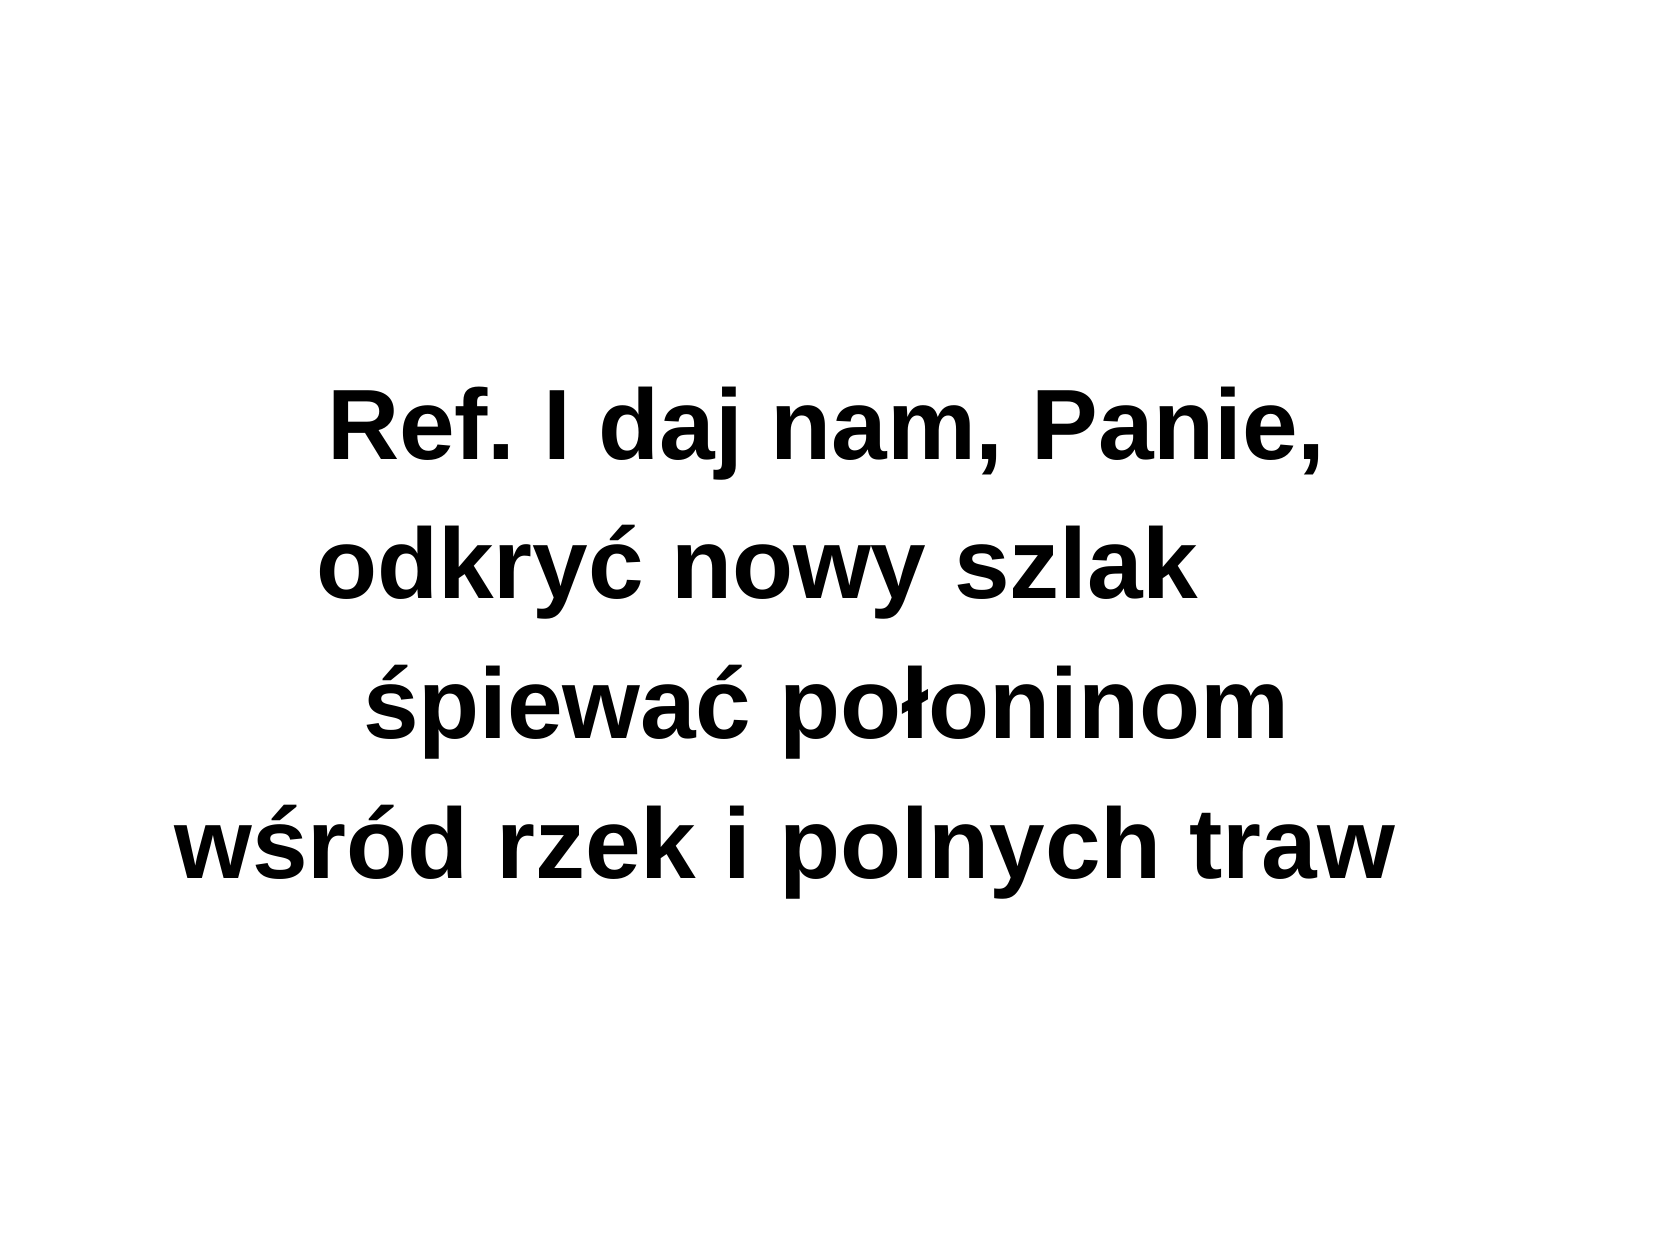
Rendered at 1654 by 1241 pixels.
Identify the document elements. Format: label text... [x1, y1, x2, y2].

subtitle Ref. I daj nam, Panie, odkryć nowy szlak śpiewać połoninom wśród rzek i polnych traw [0, 0, 1654, 1241]
